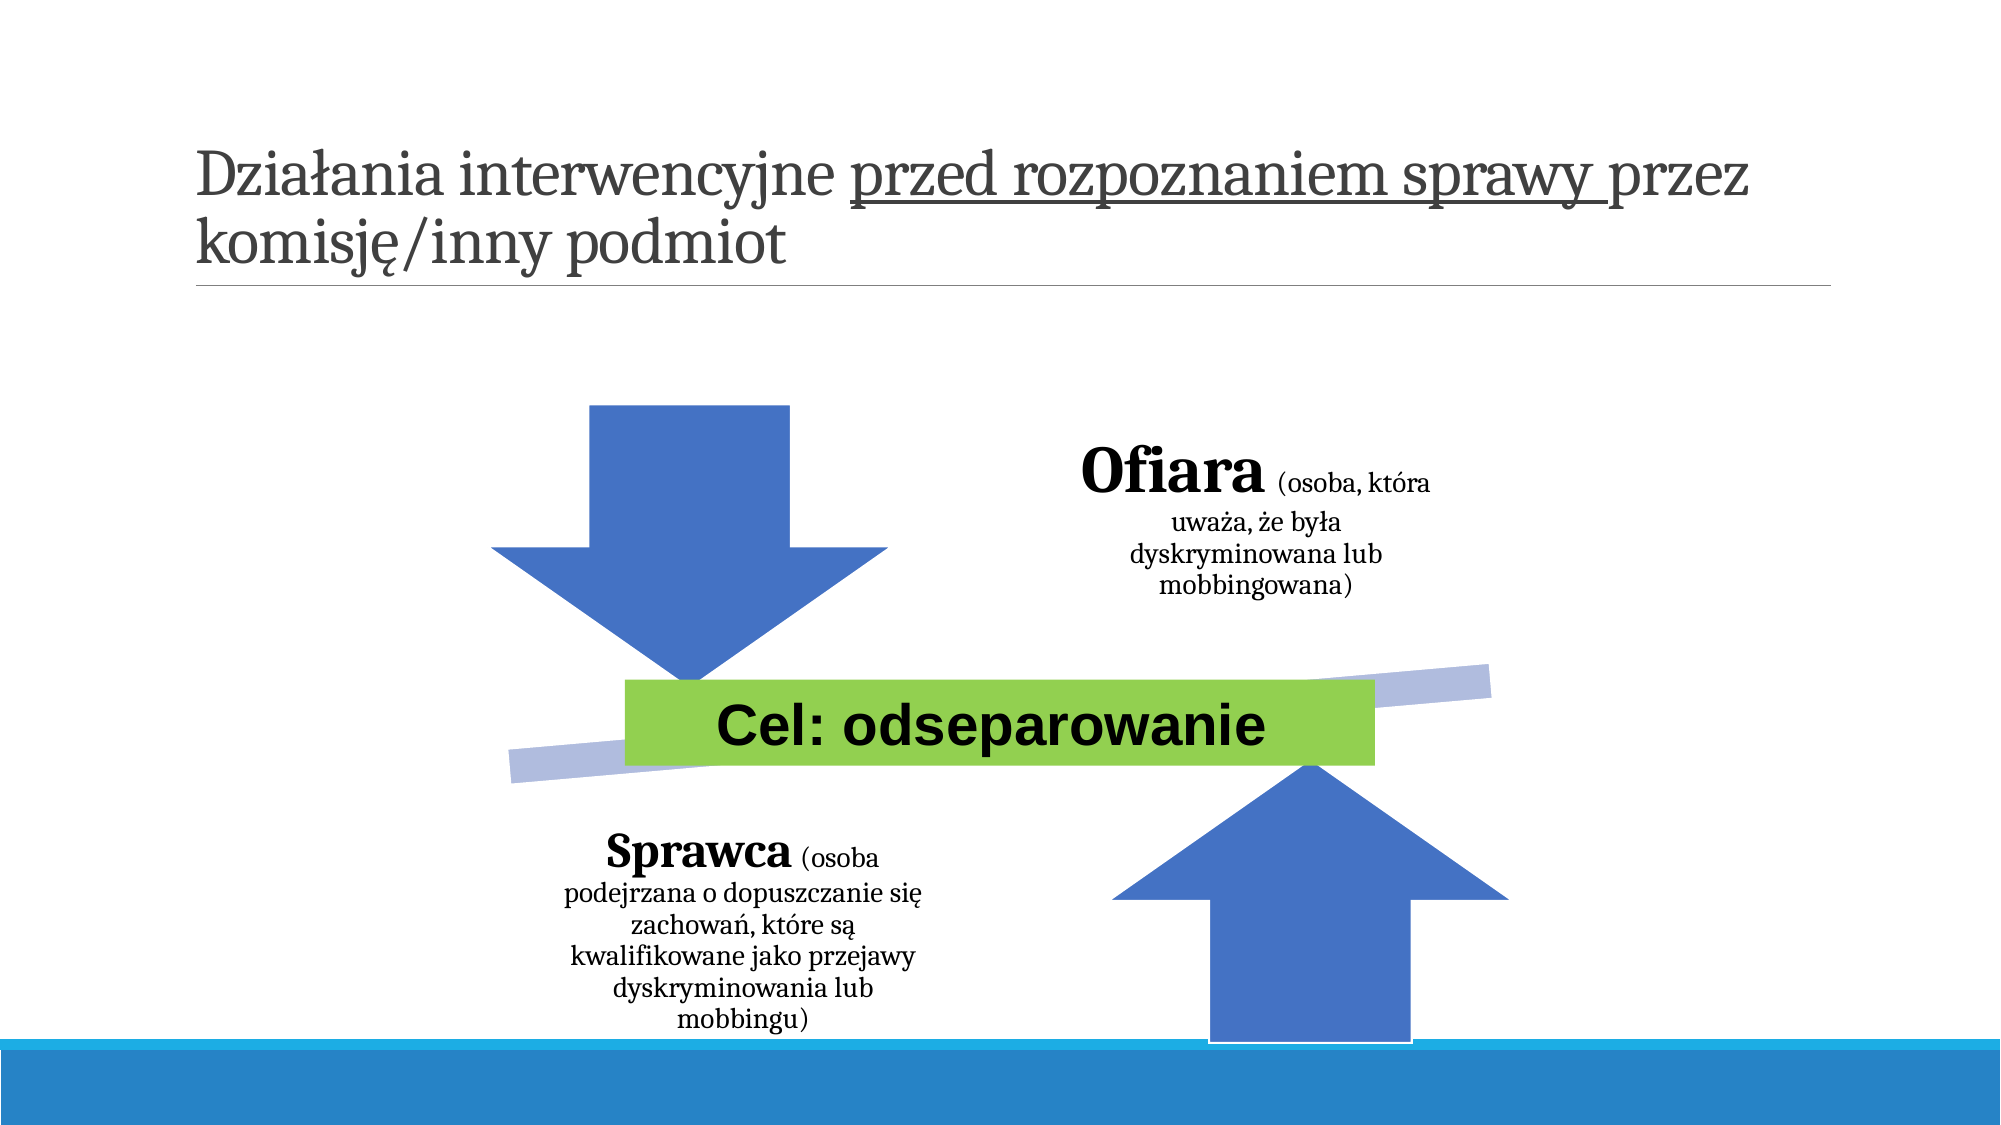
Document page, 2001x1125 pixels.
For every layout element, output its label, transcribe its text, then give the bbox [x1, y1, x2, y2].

text_box [487, 404, 893, 679]
text_box Sprawca (osoba podejrzana o dopuszczanie się zachowań, które są kwalifikowane jako przejawy dyskryminowania lub mobbingu) [527, 780, 960, 1079]
text_box [1107, 766, 1513, 1043]
text_box Ofiara (osoba, która uważa, że była dyskryminowana lub mobbingowana) [1040, 368, 1473, 667]
text_box Cel: odseparowanie [624, 679, 1375, 766]
title Działania interwencyjne przed rozpoznaniem sprawy przez komisję/inny podmiot [180, 47, 1831, 286]
text_box [1304, 662, 1493, 710]
text_box [507, 738, 724, 785]
